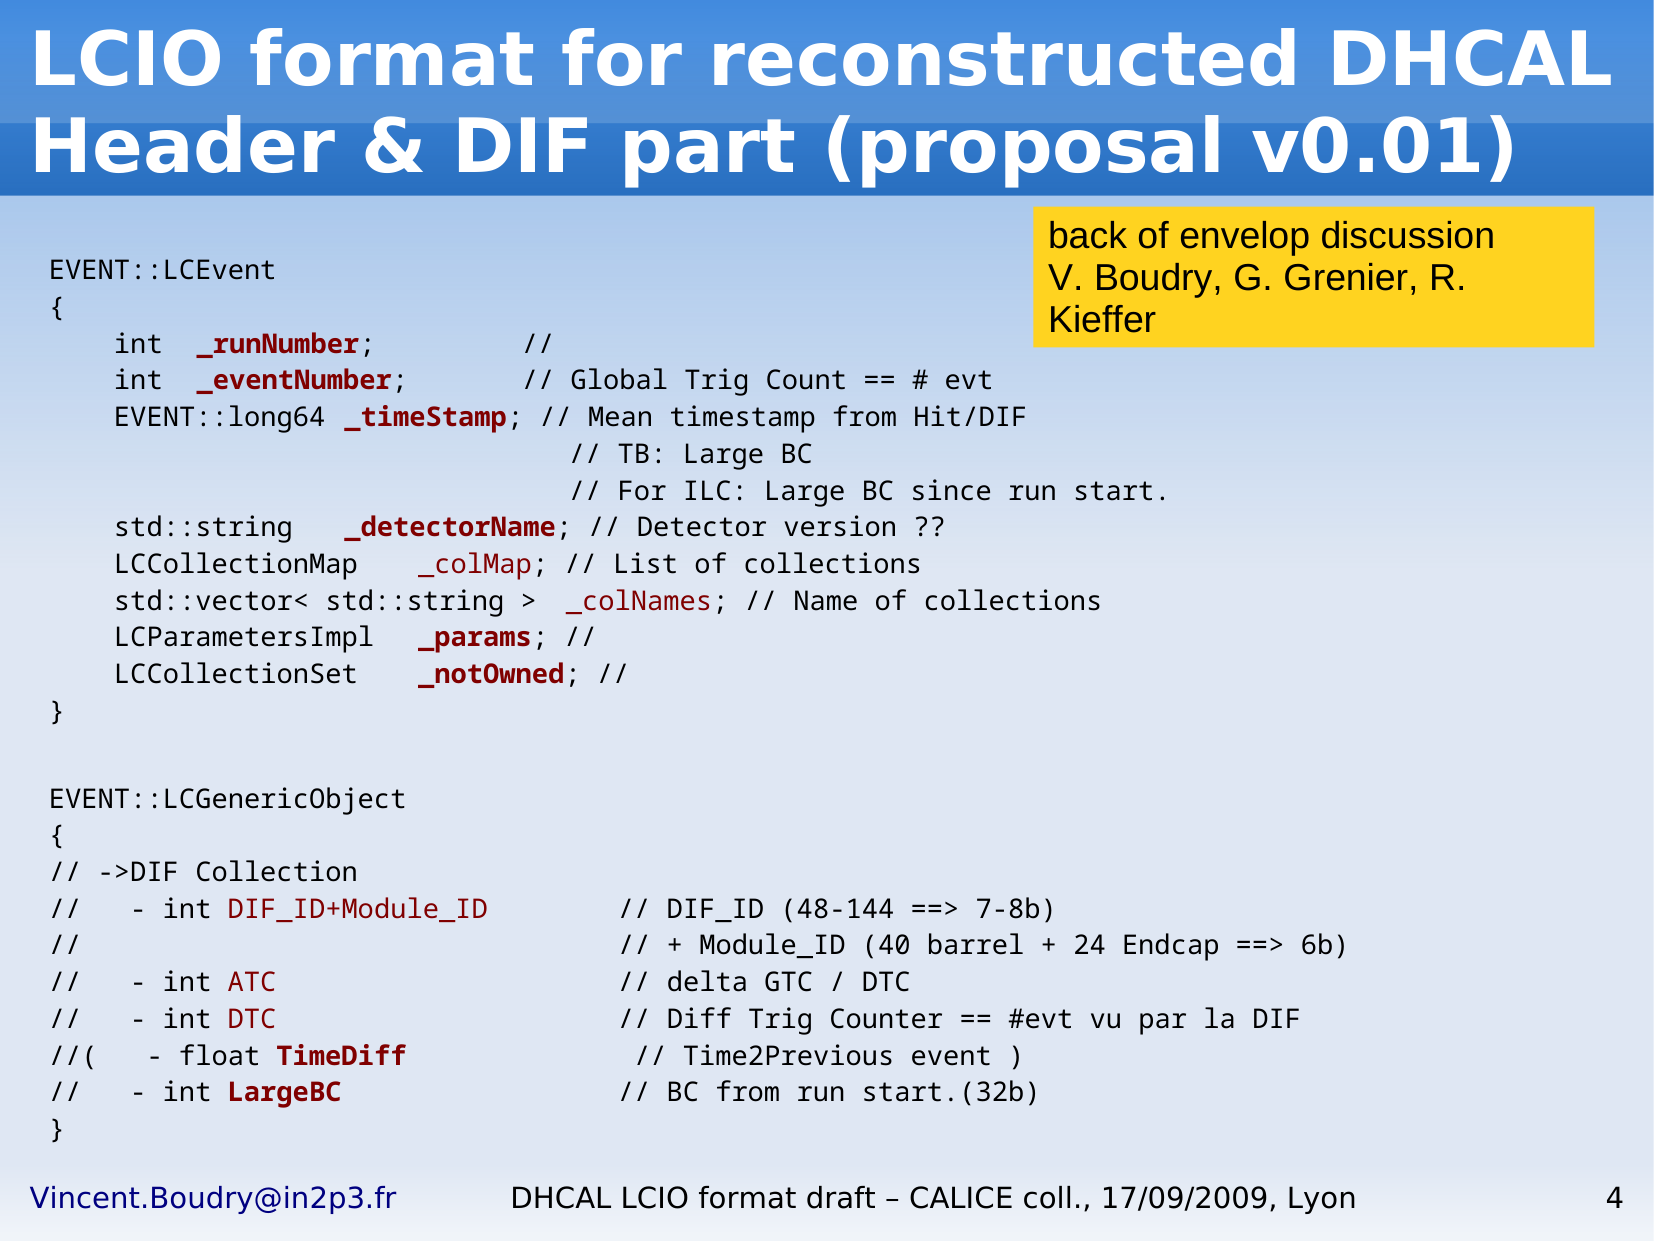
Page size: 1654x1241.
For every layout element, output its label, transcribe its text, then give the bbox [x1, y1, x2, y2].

text_box back of envelop discussion V. Boudry, G. Grenier, R. Kieffer [1033, 206, 1595, 306]
title LCIO format for reconstructed DHCAL Header & DIF part (proposal v0.01) [29, 7, 1654, 200]
picture [0, 0, 1654, 1241]
text_box EVENT::LCEvent { int _runNumber; // int _eventNumber; // Global Trig Count == # evt EVENT::long64 _timeStamp; // Mean timestamp from Hit/DIF // TB: Large BC // For ILC: Large BC since run start. std::string _detectorName; // Detector version ?? LCCollectionMap _colMap; // List of collections std::vector< std::string > _colNames; // Name of collections LCParametersImpl _params; // LCCollectionSet _notOwned; // } EVENT::LCGenericObject { // ->DIF Collection // - int DIF_ID+Module_ID // DIF_ID (48-144 ==> 7-8b) // // + Module_ID (40 barrel + 24 Endcap ==> 6b) // - int ATC // delta GTC / DTC // - int DTC // Diff Trig Counter == #evt vu par la DIF //( - float TimeDiff // Time2Previous event ) // - int LargeBC // BC from run start.(32b) } [34, 206, 1636, 1241]
